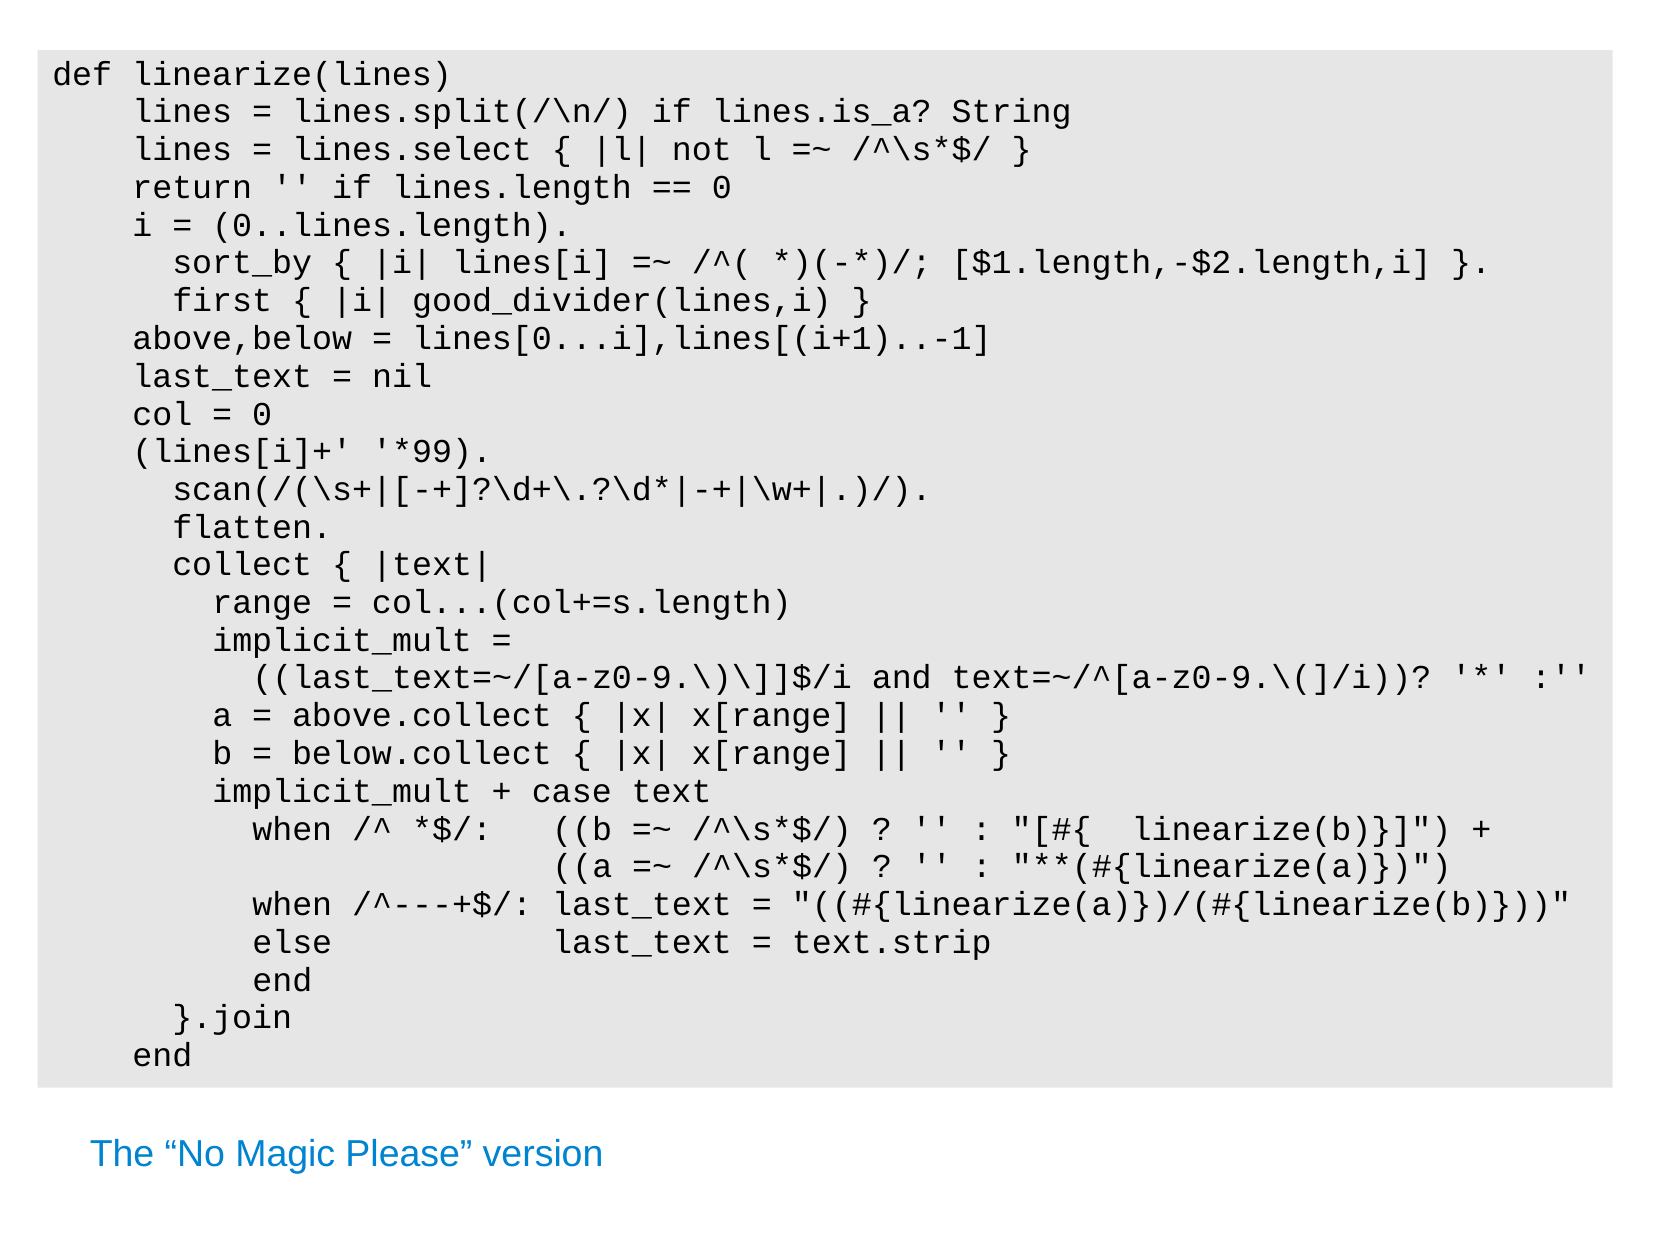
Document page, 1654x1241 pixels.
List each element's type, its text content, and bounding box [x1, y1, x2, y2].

text_box def linearize(lines) lines = lines.split(/\n/) if lines.is_a? String lines = lines.select { |l| not l =~ /^\s*$/ } return '' if lines.length == 0 i = (0..lines.length). sort_by { |i| lines[i] =~ /^( *)(-*)/; [$1.length,-$2.length,i] }. first { |i| good_divider(lines,i) } above,below = lines[0...i],lines[(i+1)..-1] last_text = nil col = 0 (lines[i]+' '*99). scan(/(\s+|[-+]?\d+\.?\d*|-+|\w+|.)/). flatten. collect { |text| range = col...(col+=s.length) implicit_mult = ((last_text=~/[a-z0-9.\)\]]$/i and text=~/^[a-z0-9.\(]/i))? '*' :'' a = above.collect { |x| x[range] || '' } b = below.collect { |x| x[range] || '' } implicit_mult + case text when /^ *$/: ((b =~ /^\s*$/) ? '' : "[#{ linearize(b)}]") + ((a =~ /^\s*$/) ? '' : "**(#{linearize(a)})") when /^---+$/: last_text = "((#{linearize(a)})/(#{linearize(b)}))" else last_text = text.strip end }.join end [37, 50, 1613, 1088]
text_box The “No Magic Please” version [75, 1125, 620, 1178]
